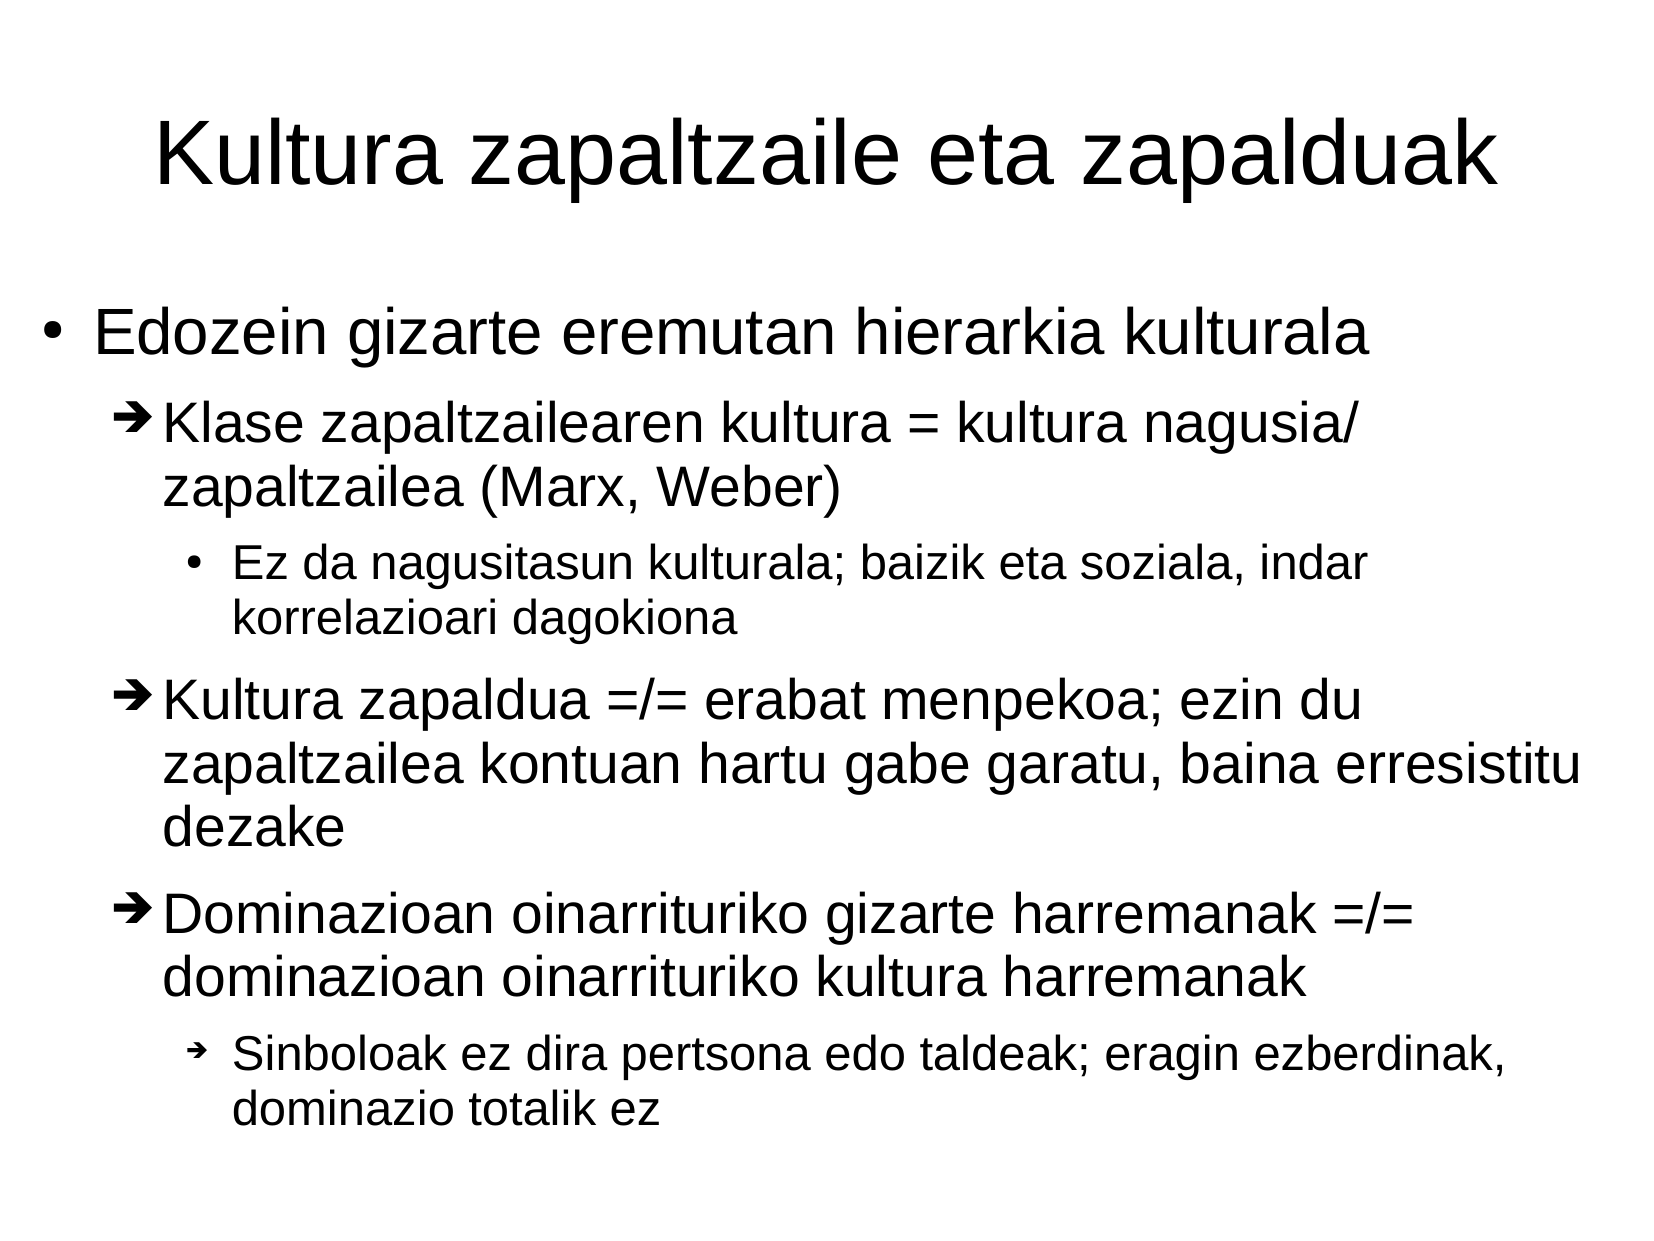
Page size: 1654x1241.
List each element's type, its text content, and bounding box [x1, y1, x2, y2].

title Kultura zapaltzaile eta zapalduak [82, 49, 1571, 257]
list Edozein gizarte eremutan hierarkia kulturala Klase zapaltzailearen kultura = kultura nagusia/ zapaltzailea (Marx, Weber) Ez da nagusitasun kulturala; baizik eta soziala, indar korrelazioari dagokiona Kultura zapaldua =/= erabat menpekoa; ezin du zapaltzailea kontuan hartu gabe garatu, baina erresistitu dezake Dominazioan oinarrituriko gizarte harremanak =/= dominazioan oinarrituriko kultura harremanak Sinboloak ez dira pertsona edo taldeak; eragin ezberdinak, dominazio totalik ez [23, 295, 1642, 1145]
